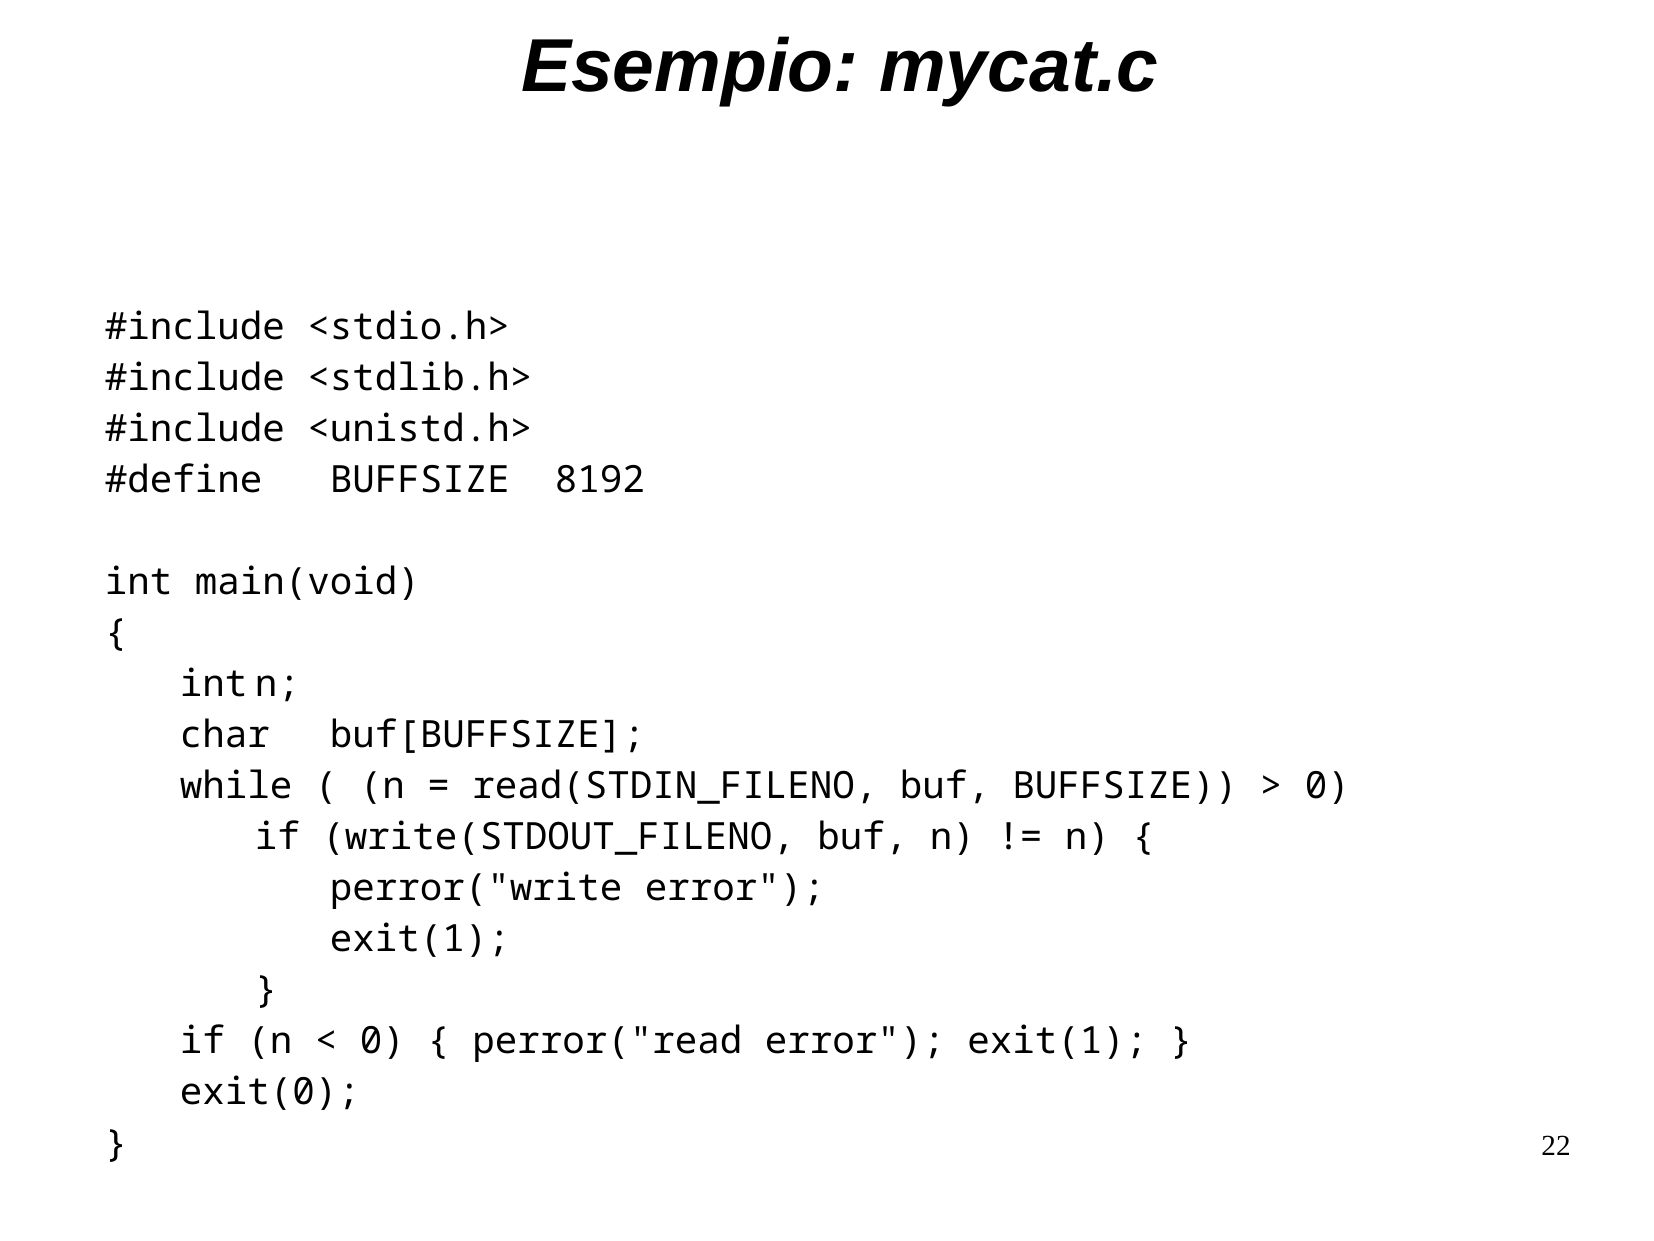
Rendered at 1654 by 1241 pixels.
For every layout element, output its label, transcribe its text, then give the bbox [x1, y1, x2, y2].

text_box #include <stdio.h> #include <stdlib.h> #include <unistd.h> #define BUFFSIZE 8192 int main(void) { int n; char buf[BUFFSIZE]; while ( (n = read(STDIN_FILENO, buf, BUFFSIZE)) > 0) if (write(STDOUT_FILENO, buf, n) != n) { perror("write error"); exit(1); } if (n < 0) { perror("read error"); exit(1); } exit(0); } [90, 292, 1501, 1241]
title Esempio: mycat.c [82, 8, 1571, 216]
